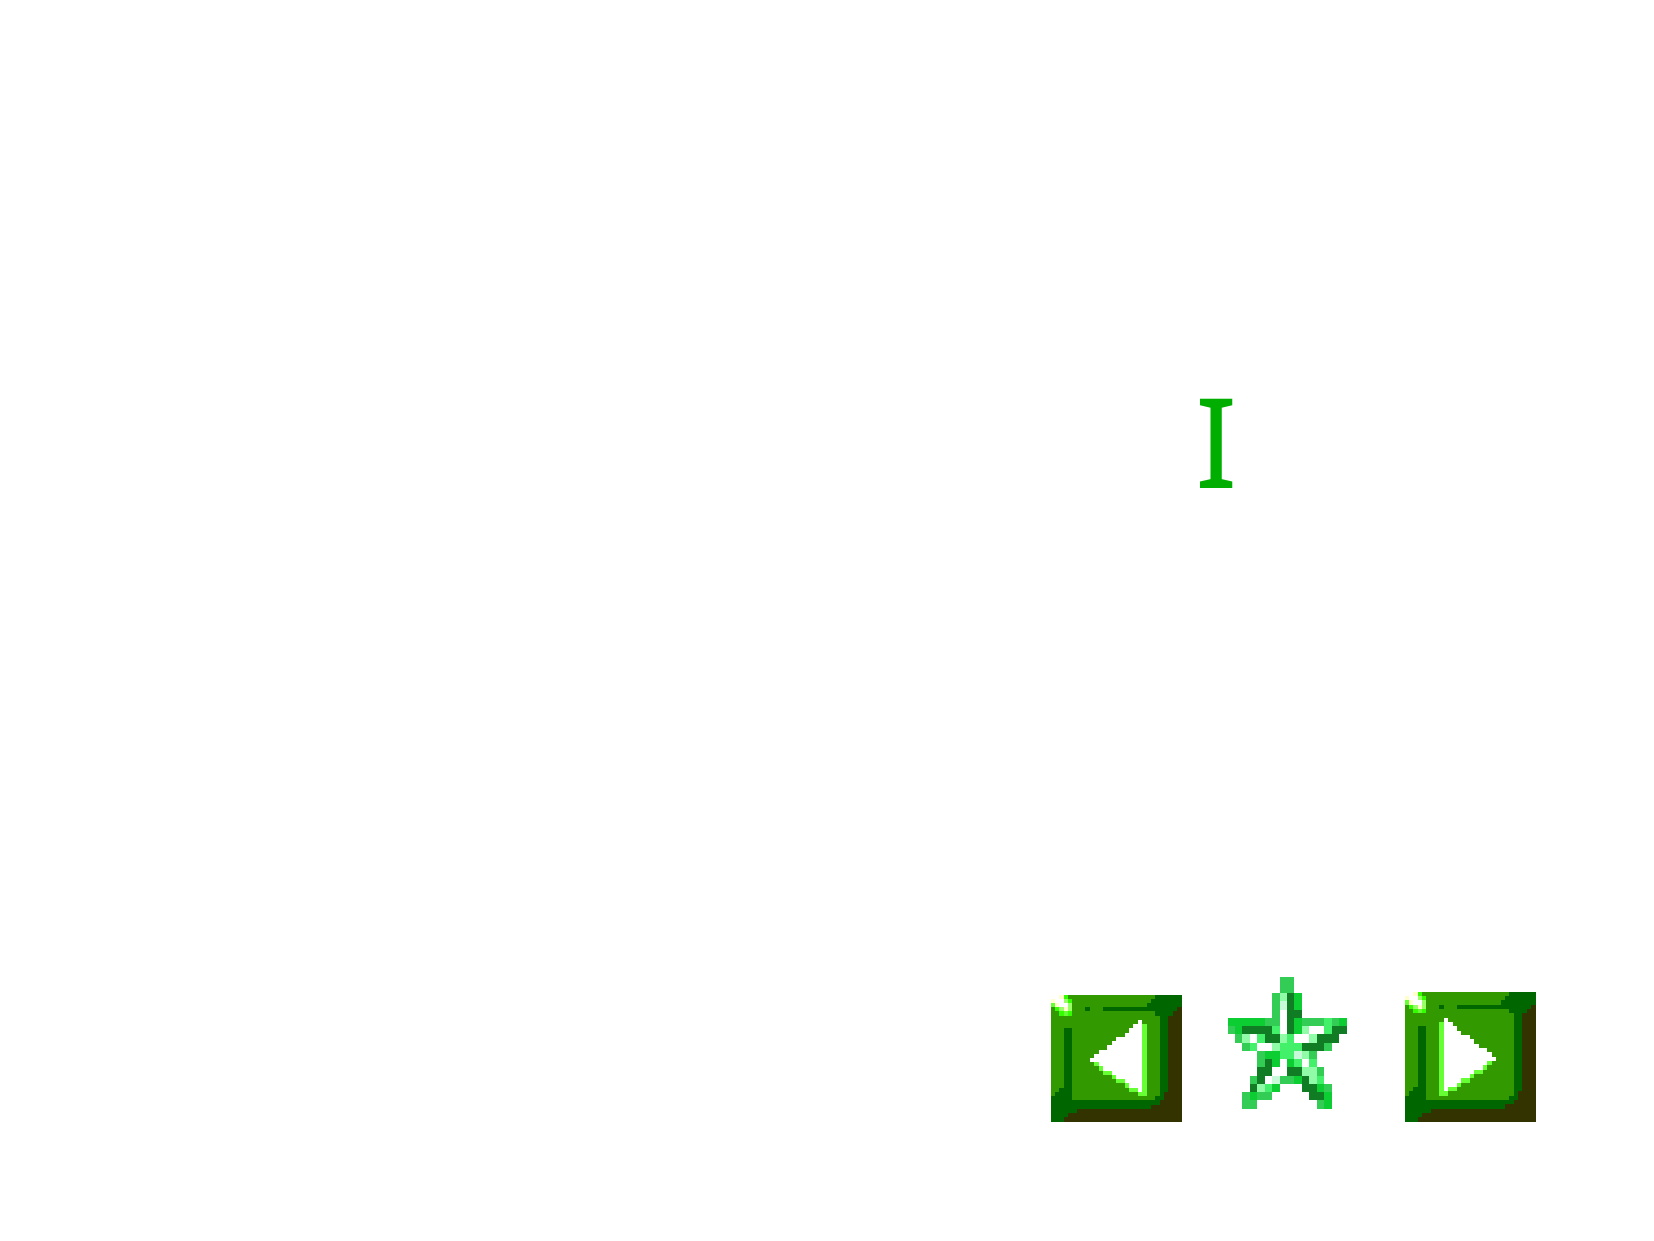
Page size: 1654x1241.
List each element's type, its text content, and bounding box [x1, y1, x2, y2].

subtitle I [779, 177, 1654, 702]
picture [1405, 992, 1536, 1123]
picture [1228, 977, 1347, 1109]
picture [1051, 995, 1182, 1123]
